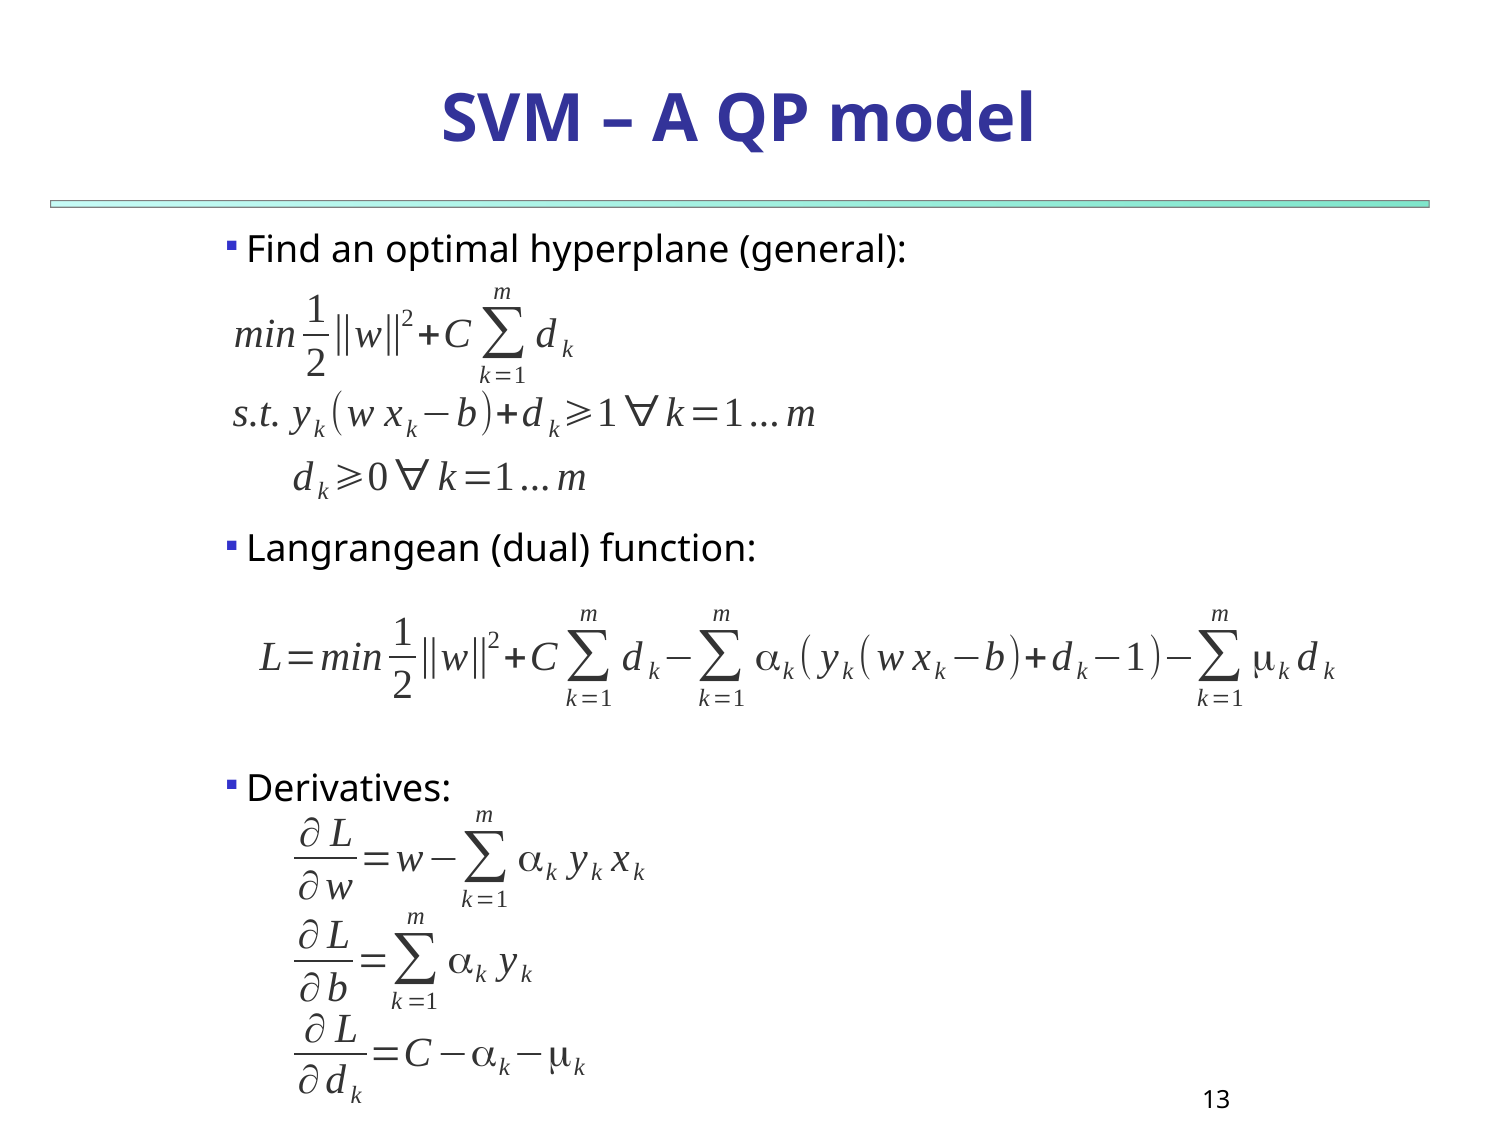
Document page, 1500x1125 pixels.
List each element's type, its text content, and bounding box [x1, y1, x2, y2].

chart [284, 452, 594, 505]
text_box Find an optimal hyperplane (general): Langrangean (dual) function: Derivatives: [62, 212, 1450, 1038]
chart [225, 277, 822, 443]
text_box <number> [1187, 1062, 1500, 1125]
title SVM – A QP model [50, 62, 1429, 163]
chart [250, 600, 1343, 712]
chart [286, 800, 654, 1110]
